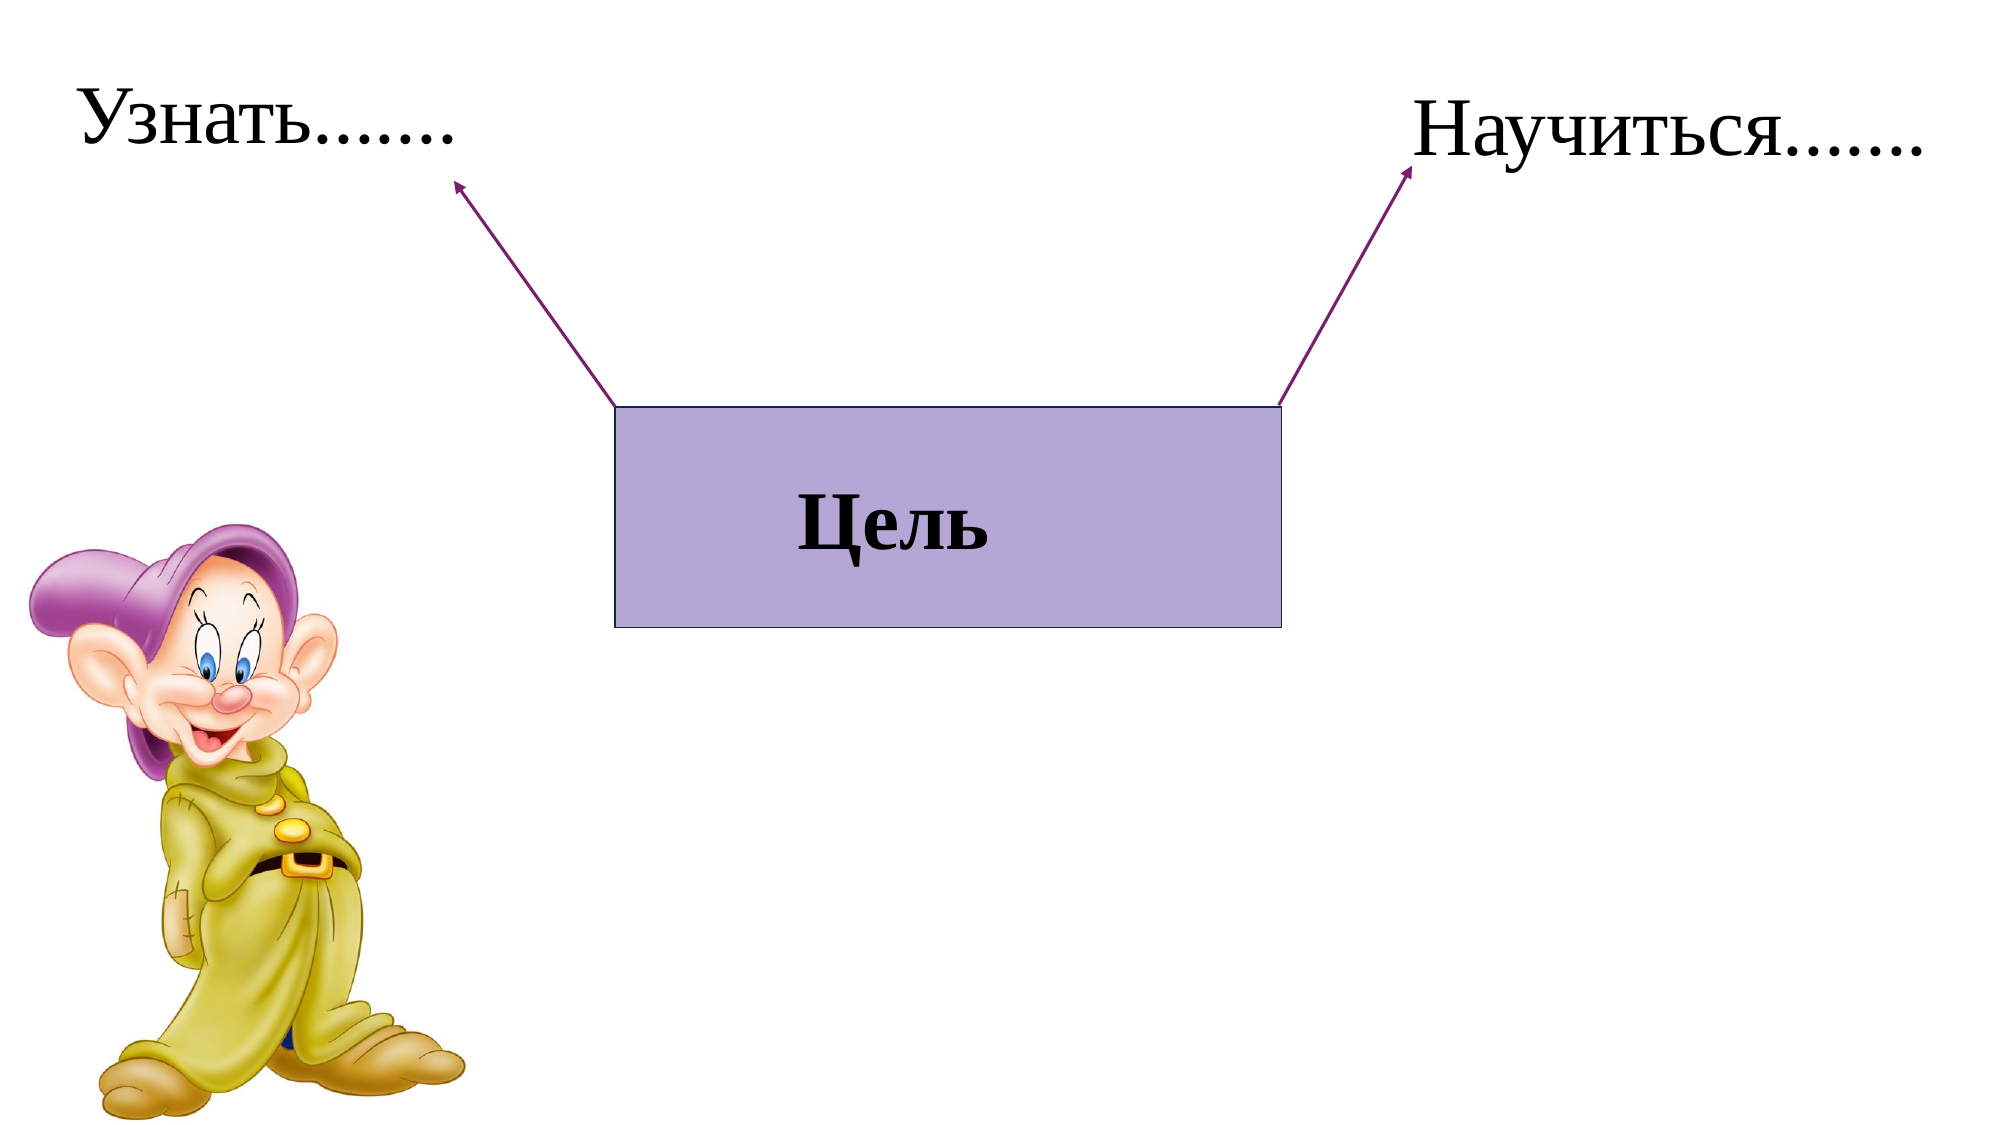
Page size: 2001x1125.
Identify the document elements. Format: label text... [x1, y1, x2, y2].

text_box Цель [782, 459, 1398, 575]
picture [26, 521, 468, 1123]
text_box [615, 406, 1282, 628]
text_box Узнать....... [59, 52, 521, 168]
text_box Научиться....... [1397, 64, 1976, 180]
